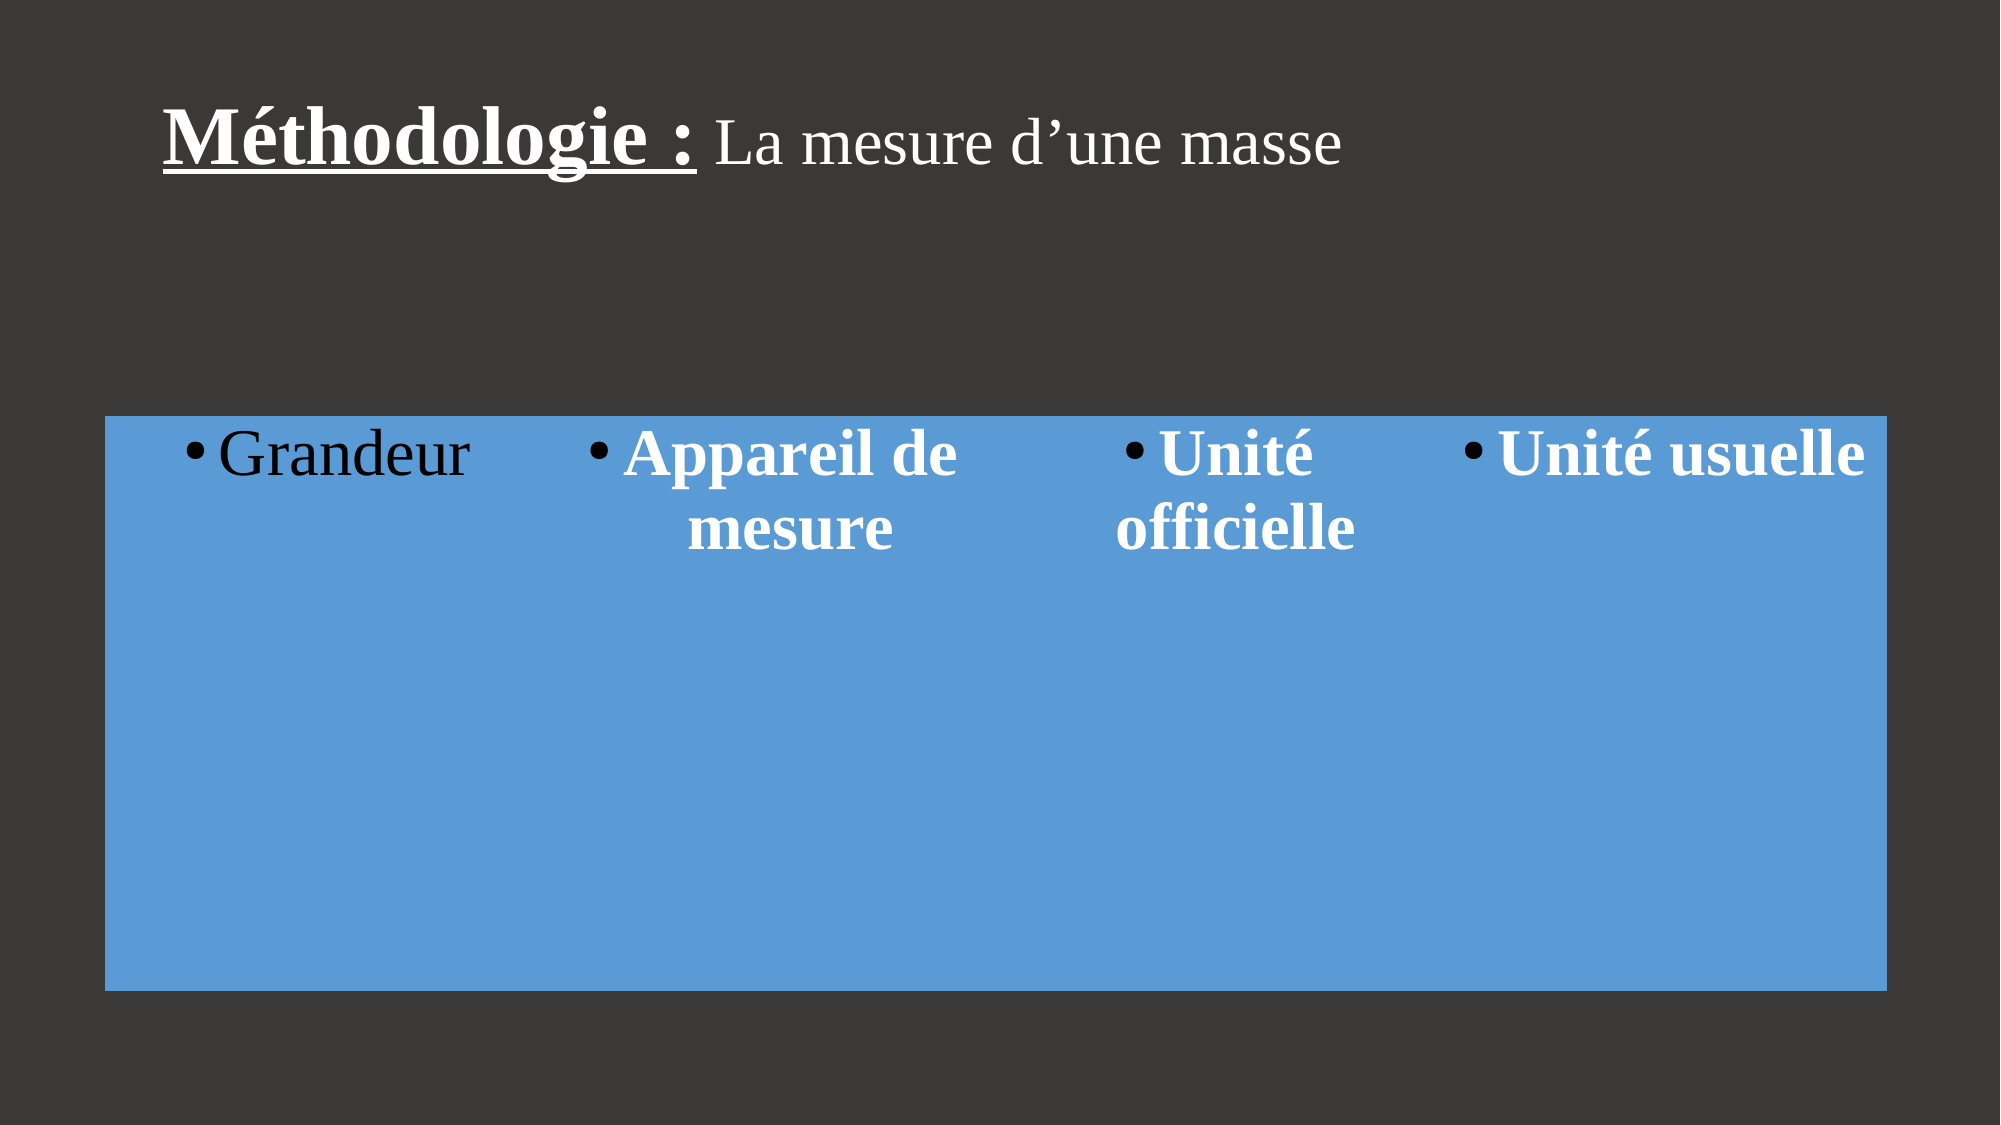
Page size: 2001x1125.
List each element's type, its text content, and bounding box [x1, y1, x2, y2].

table_header Appareil de mesure [550, 416, 996, 581]
table_header Unité officielle [996, 416, 1441, 581]
table_cell [105, 581, 550, 991]
table_header Grandeur [105, 416, 550, 581]
table_cell [550, 581, 996, 991]
table_cell [1441, 581, 1887, 991]
text_box Méthodologie : La mesure d’une masse [147, 73, 1904, 190]
table_cell [996, 581, 1441, 991]
table_header Unité usuelle [1441, 416, 1887, 581]
